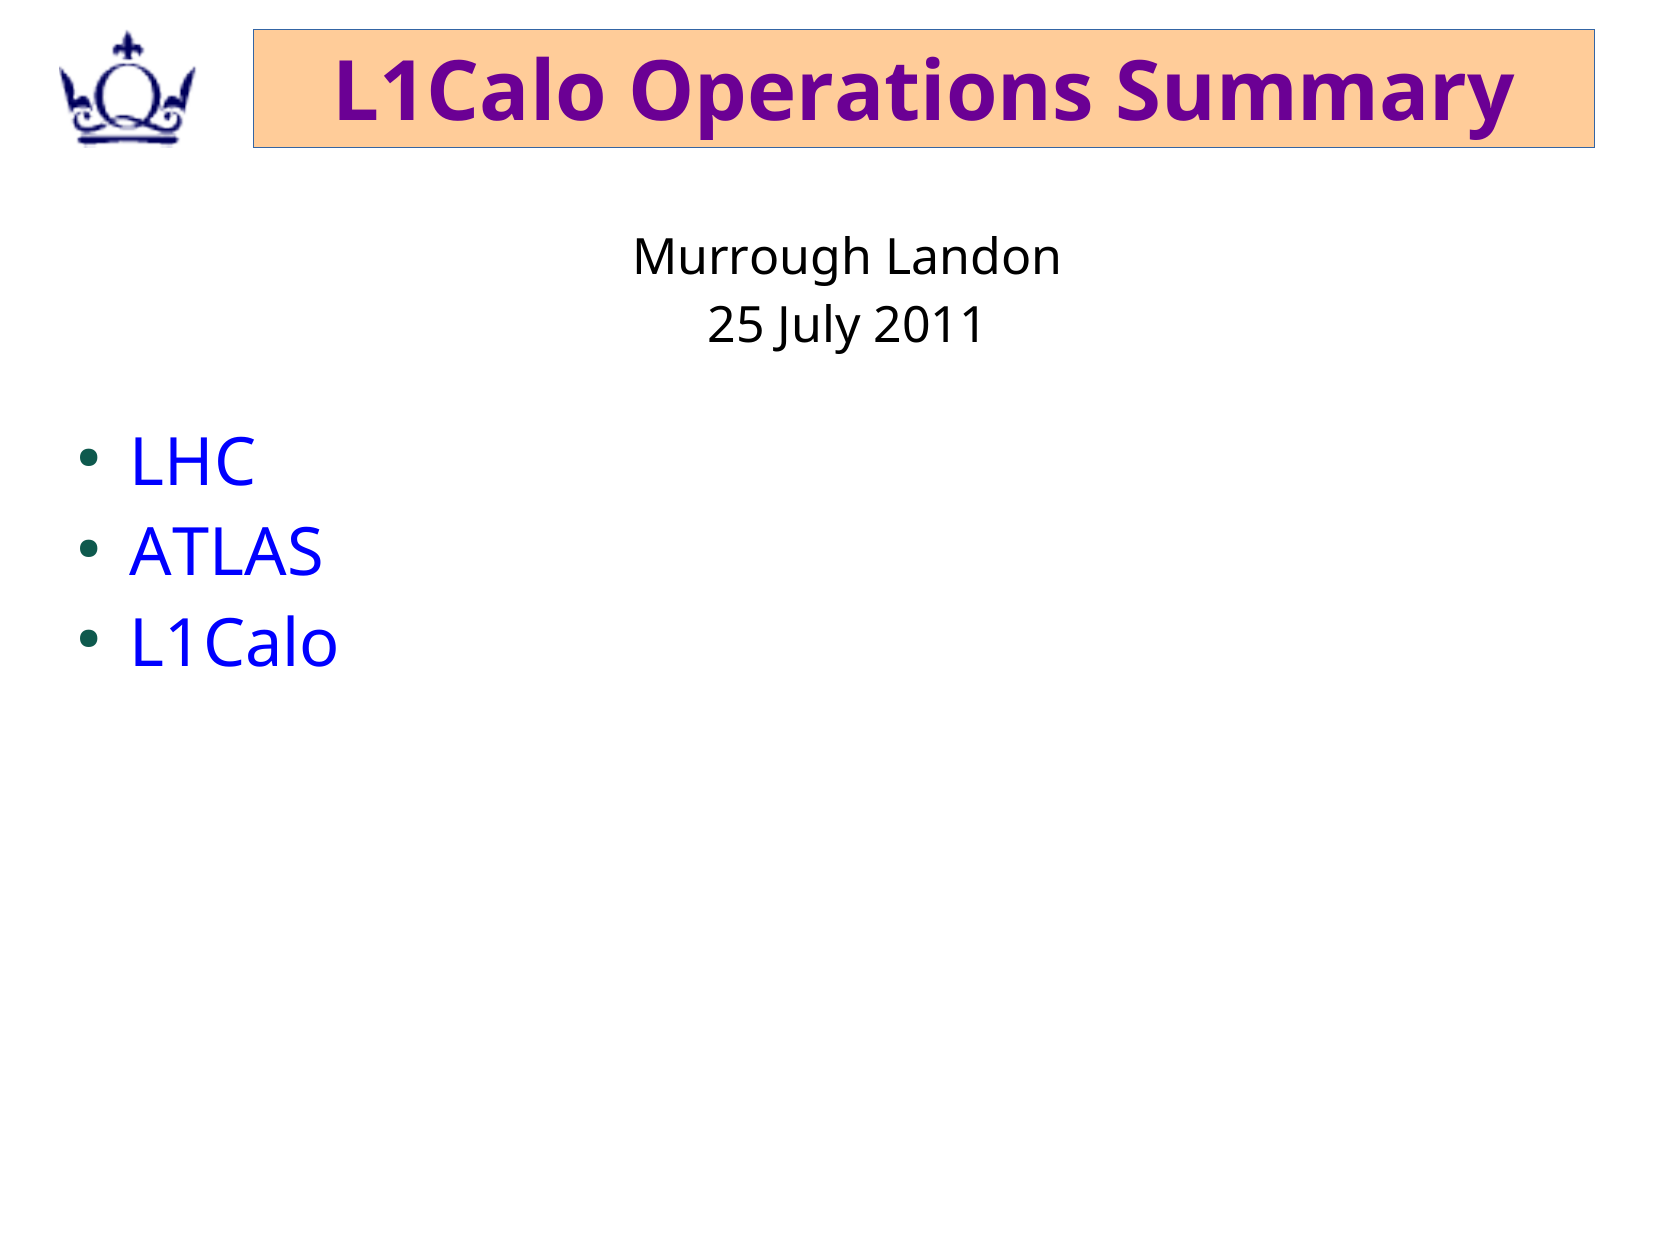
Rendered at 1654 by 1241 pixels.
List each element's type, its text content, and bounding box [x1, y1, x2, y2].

text_box Murrough Landon 25 July 2011 [476, 220, 1219, 360]
title L1Calo Operations Summary [253, 29, 1595, 148]
list LHC ATLAS L1Calo [59, 413, 1595, 993]
picture [59, 29, 200, 148]
